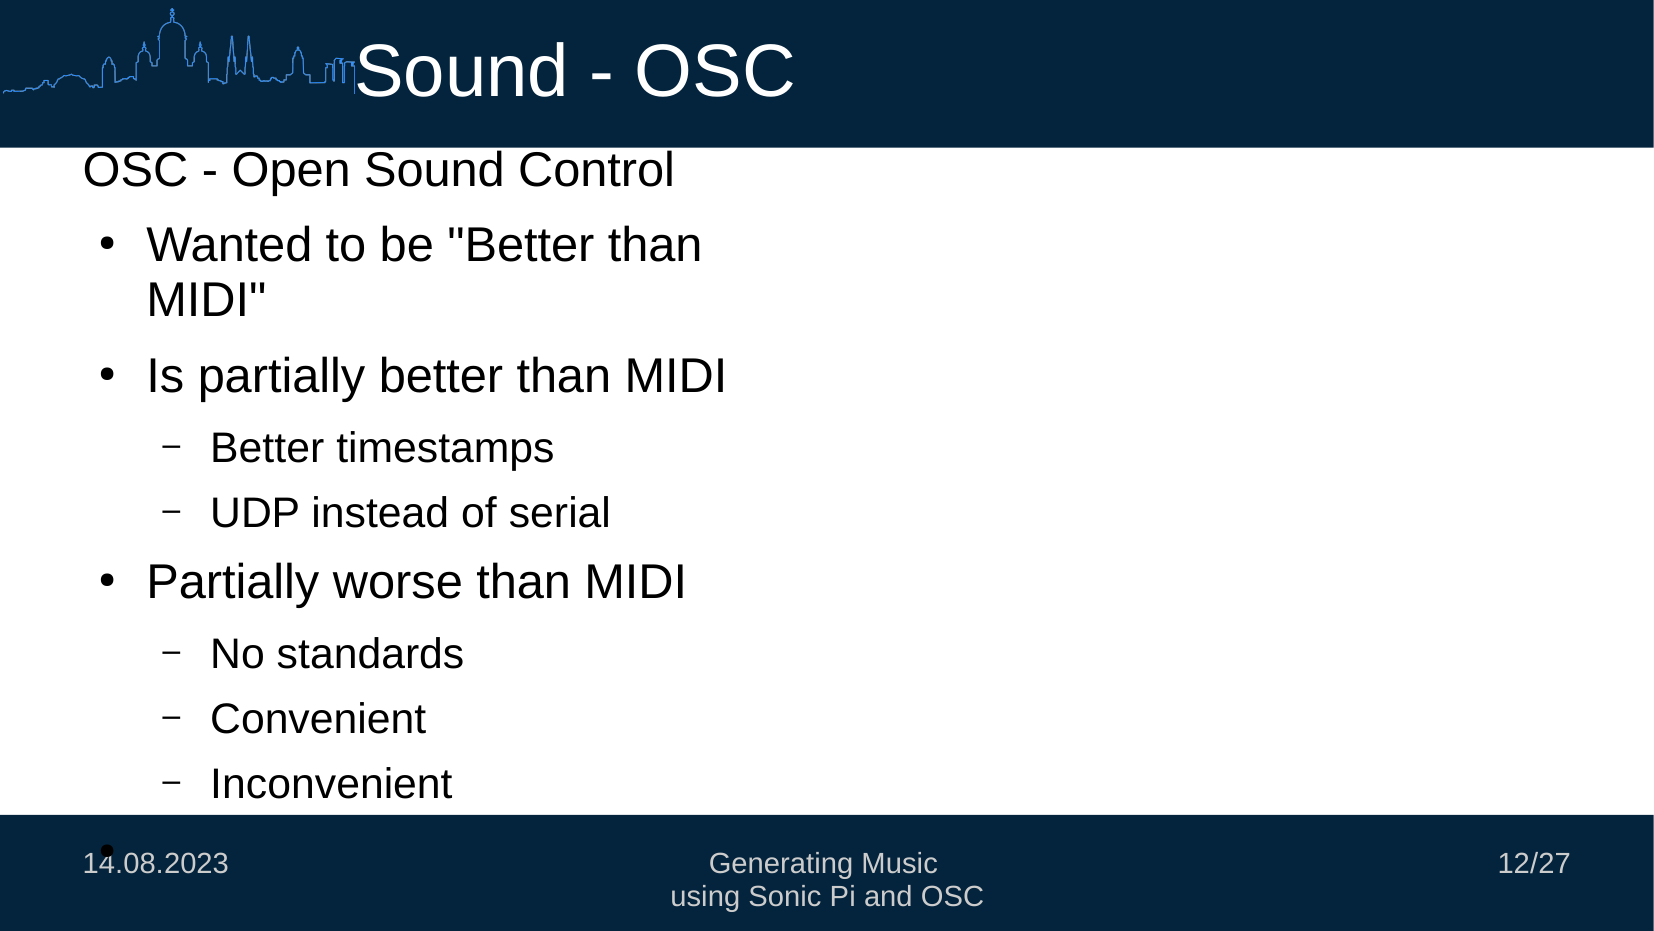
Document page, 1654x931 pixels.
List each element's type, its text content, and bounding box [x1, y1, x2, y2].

list OSC - Open Sound Control Wanted to be "Better than MIDI" Is partially better than MIDI Better timestamps UDP instead of serial Partially worse than MIDI No standards Convenient Inconvenient [82, 141, 809, 815]
title Sound - OSC [354, 5, 1654, 136]
picture [3, 8, 354, 94]
